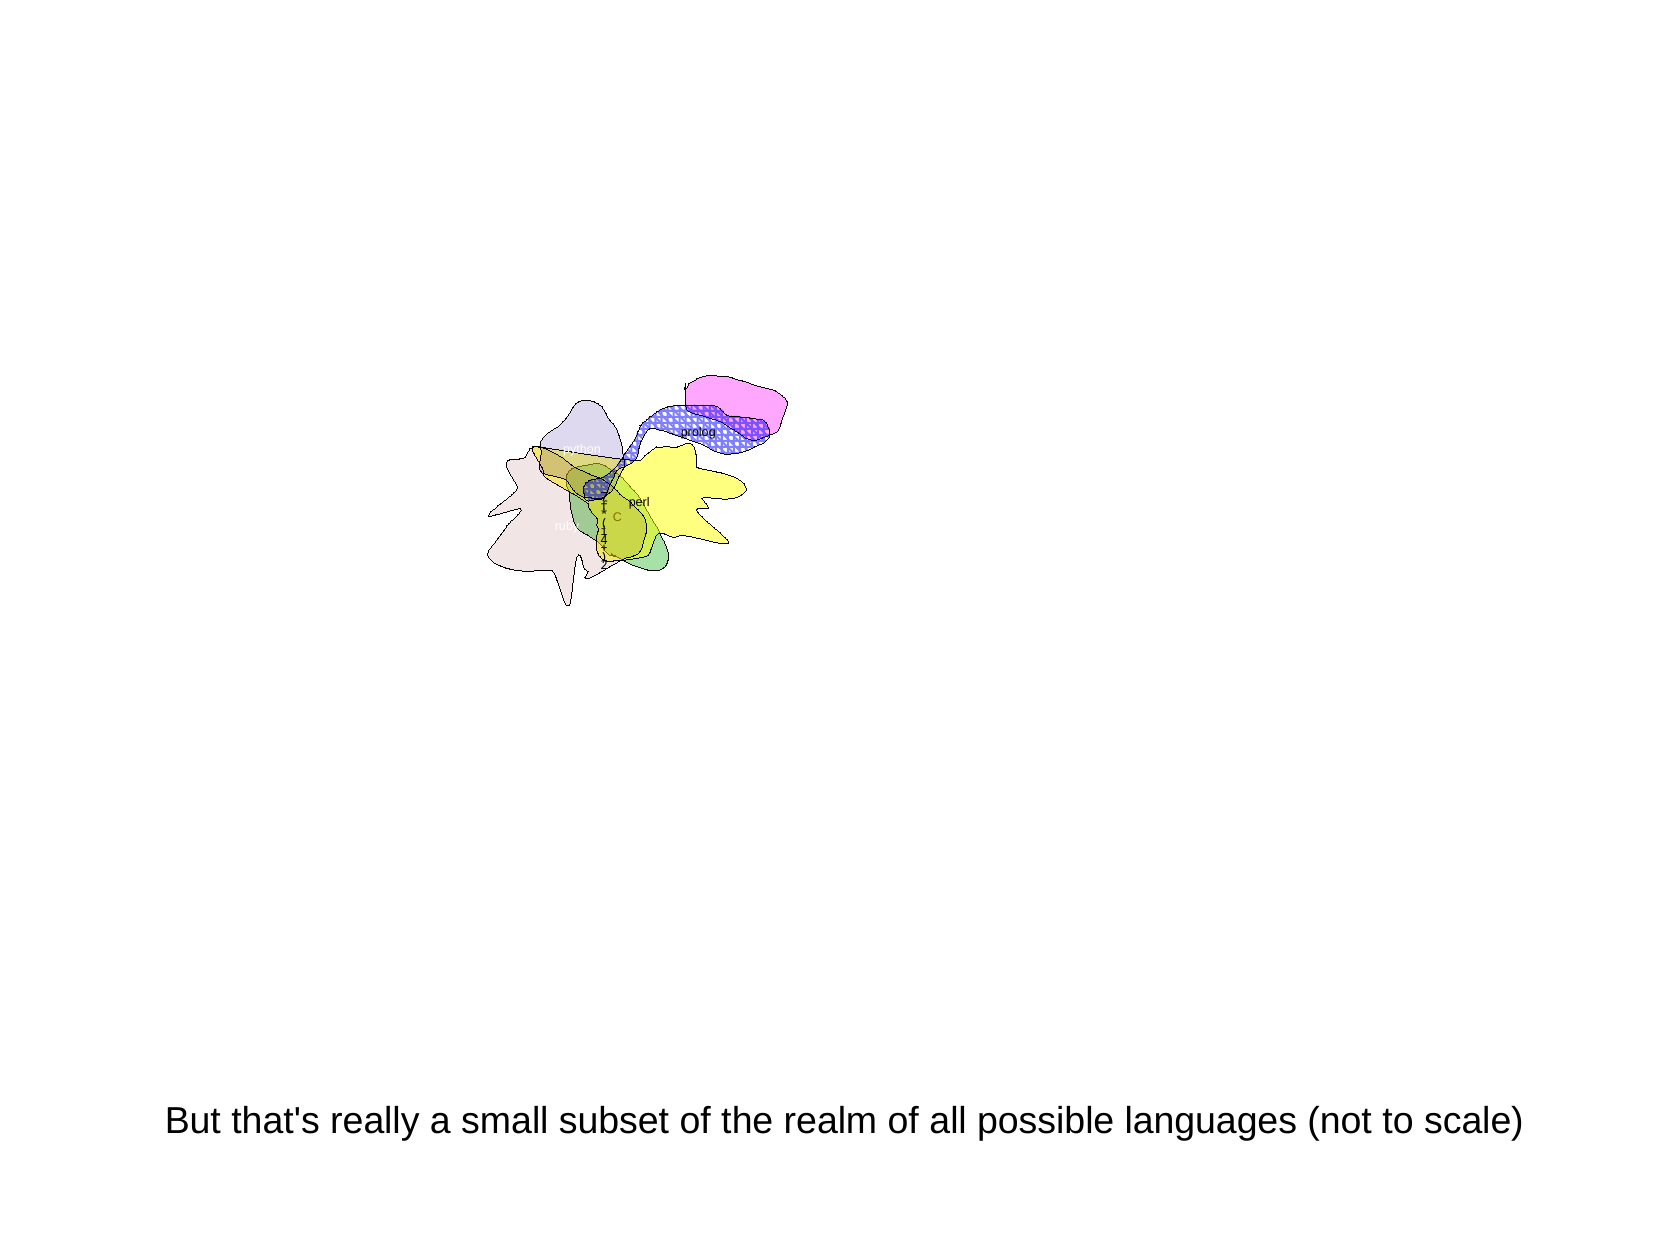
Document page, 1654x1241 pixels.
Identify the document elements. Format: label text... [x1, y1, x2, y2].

text_box python [540, 400, 624, 477]
text_box 7*i+2 [585, 573, 622, 581]
text_box 7*i+2 [609, 480, 622, 489]
text_box prolog [666, 417, 733, 447]
text_box ruby [622, 495, 647, 560]
text_box perl [618, 446, 747, 561]
text_box ruby [487, 446, 600, 606]
text_box But that's really a small subset of the realm of all possible languages (not to scale) [150, 1092, 1542, 1150]
text_box f(4) [585, 489, 622, 573]
text_box python [613, 467, 625, 480]
text_box [583, 375, 788, 502]
text_box C [624, 534, 669, 571]
